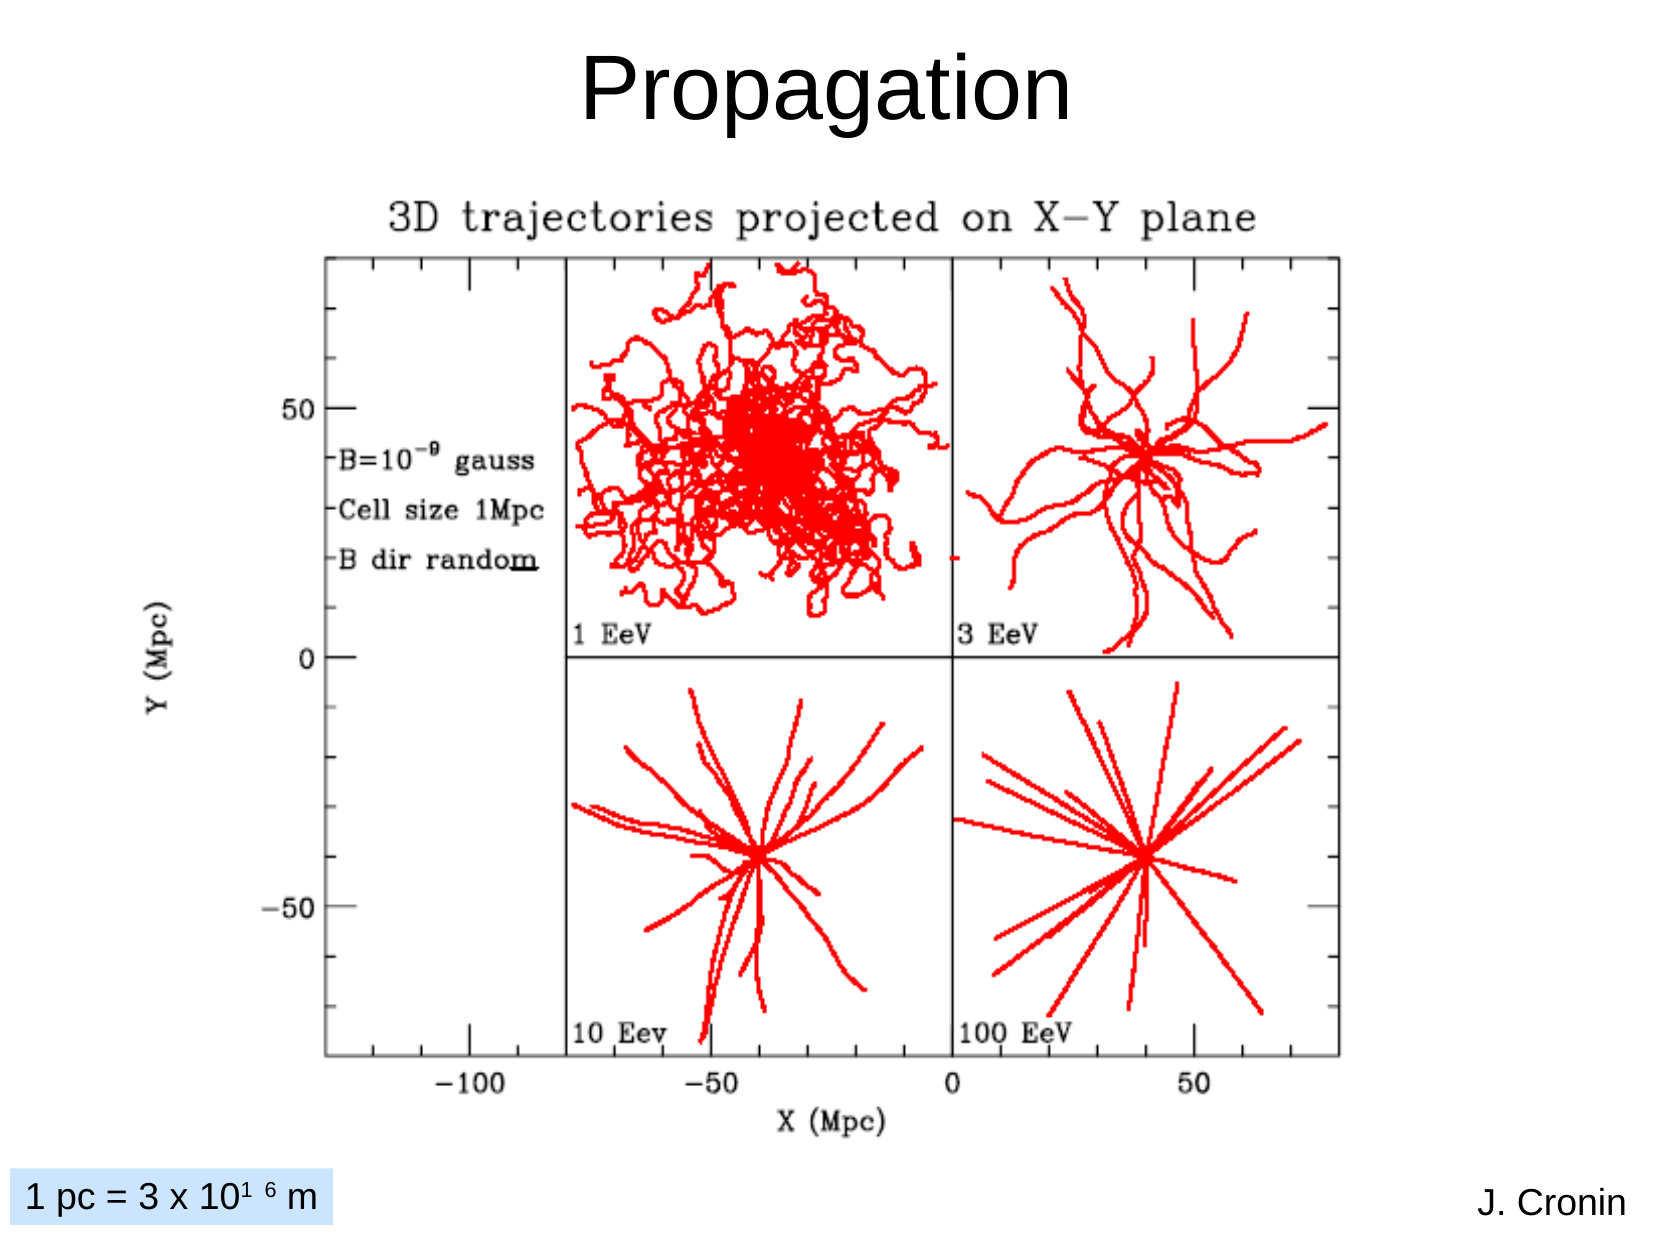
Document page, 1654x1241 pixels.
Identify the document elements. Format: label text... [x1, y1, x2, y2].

title Propagation [82, 0, 1571, 185]
picture [87, 185, 1425, 1154]
text_box 1 pc = 3 x 101 6 m [10, 1168, 334, 1226]
text_box J. Cronin [1462, 1174, 1642, 1232]
